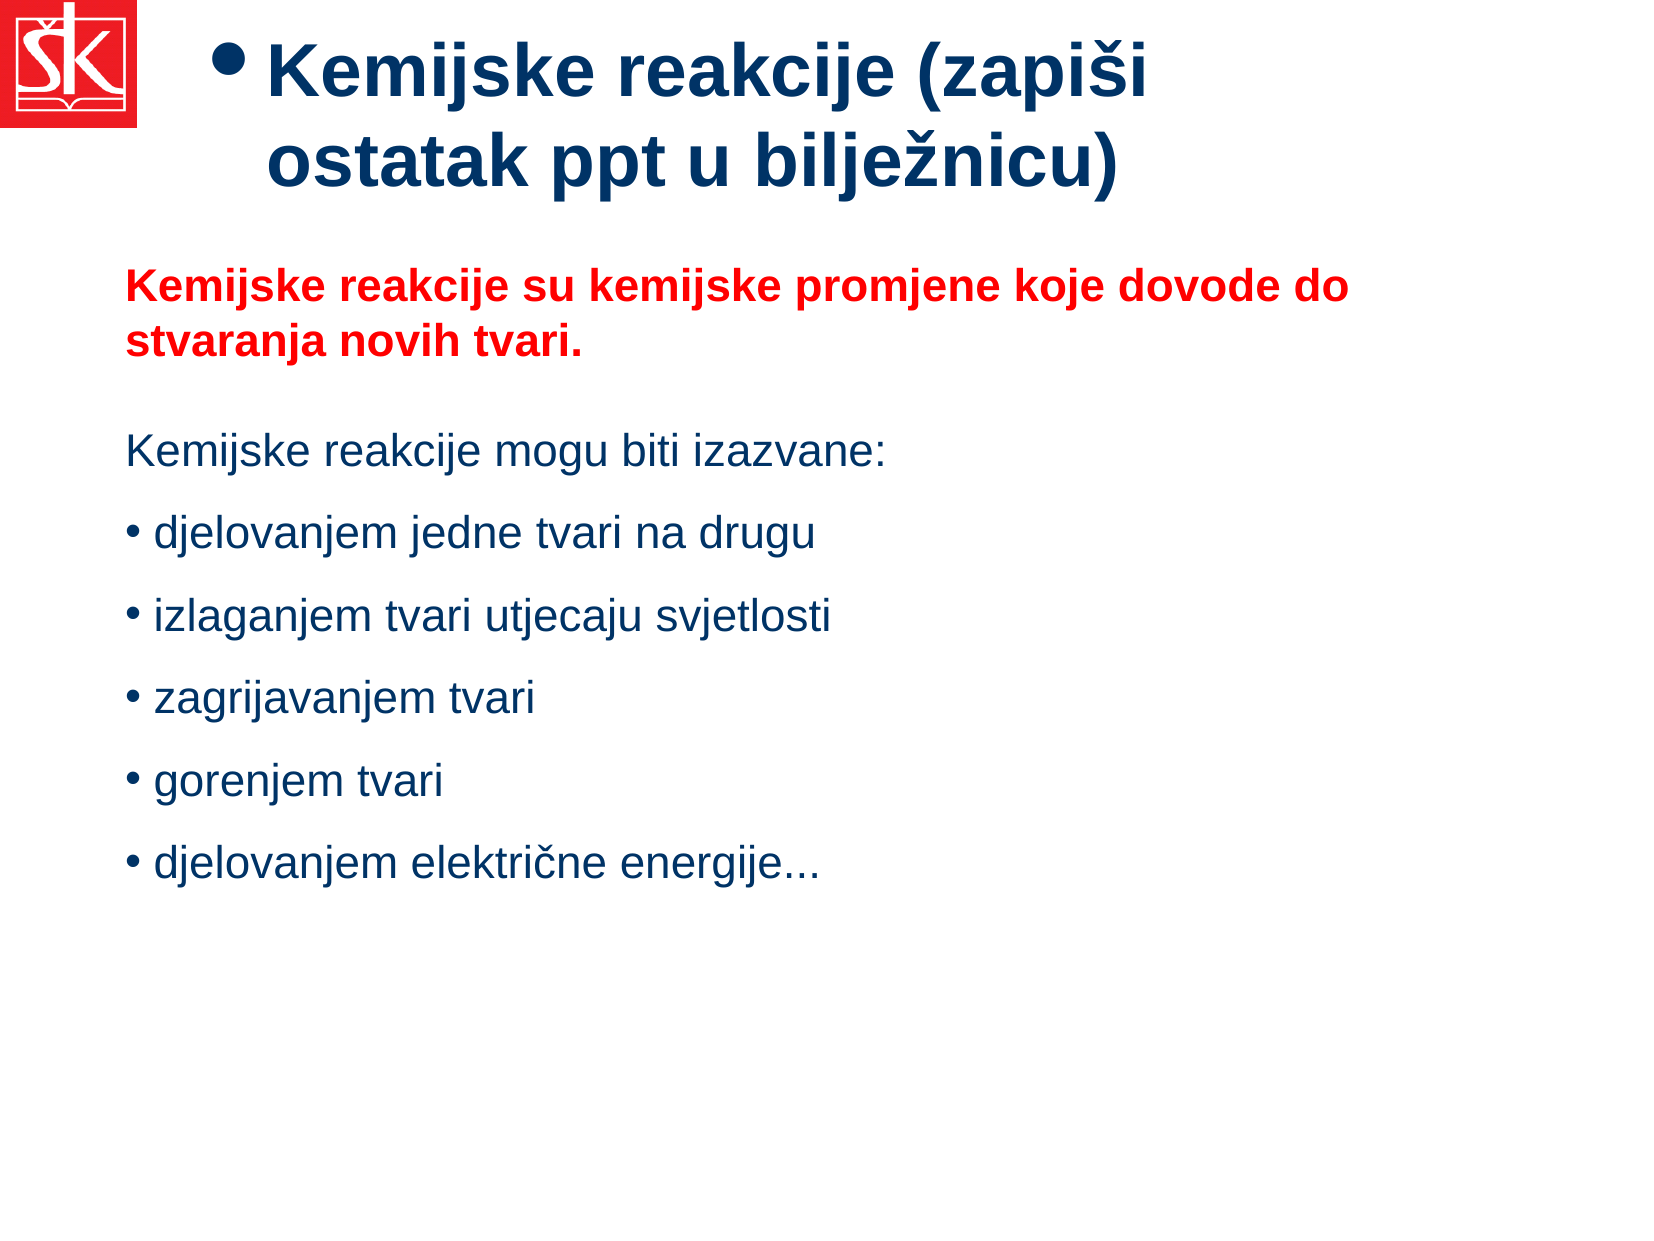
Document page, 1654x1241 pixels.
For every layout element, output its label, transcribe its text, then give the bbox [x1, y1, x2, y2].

picture [0, 0, 137, 128]
text_box Kemijske reakcije su kemijske promjene koje dovode do stvaranja novih tvari. Kemijske reakcije mogu biti izazvane: djelovanjem jedne tvari na drugu izlaganjem tvari utjecaju svjetlosti zagrijavanjem tvari gorenjem tvari djelovanjem električne energije... [110, 247, 1530, 896]
text_box Kemijske reakcije (zapiši ostatak ppt u bilježnicu) [192, 13, 1323, 152]
